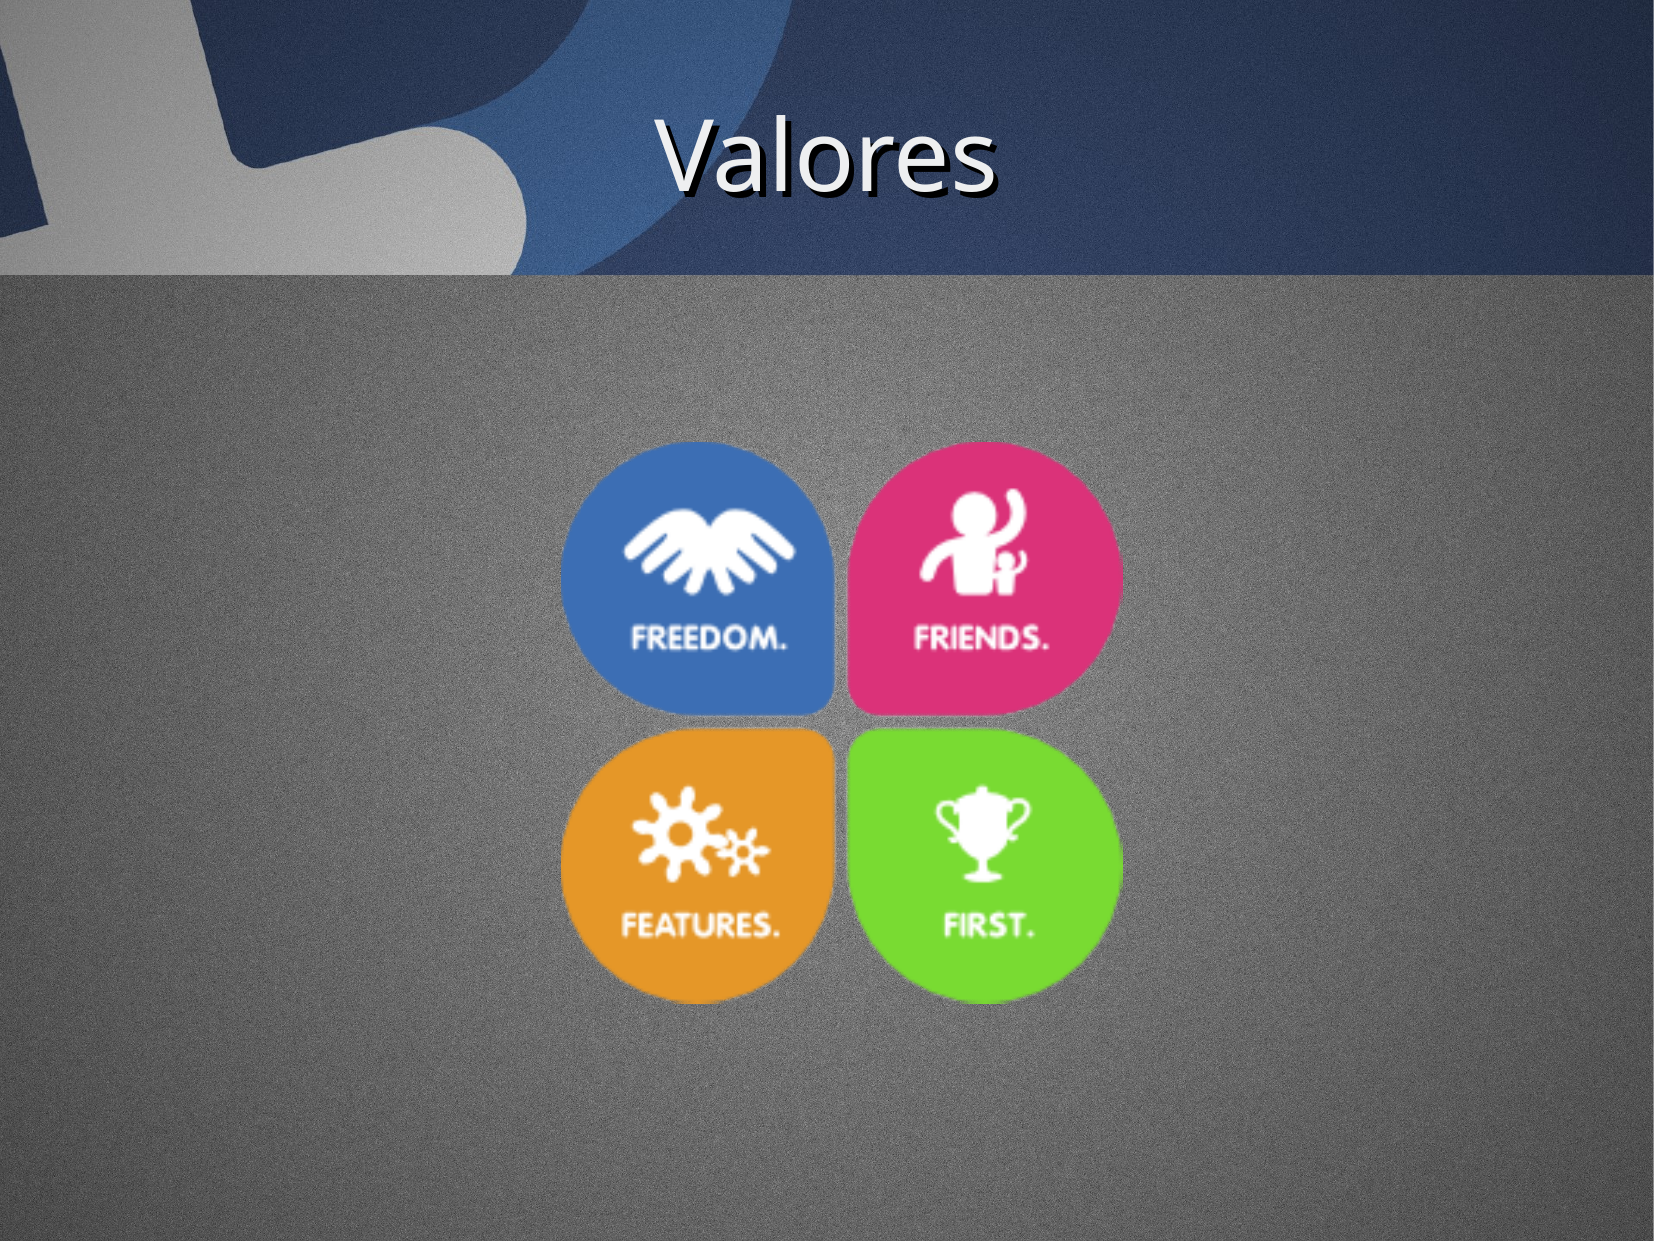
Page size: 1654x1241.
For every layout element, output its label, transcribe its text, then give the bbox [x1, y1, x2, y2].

title Valores [82, 49, 1571, 257]
picture [0, 0, 1654, 1241]
